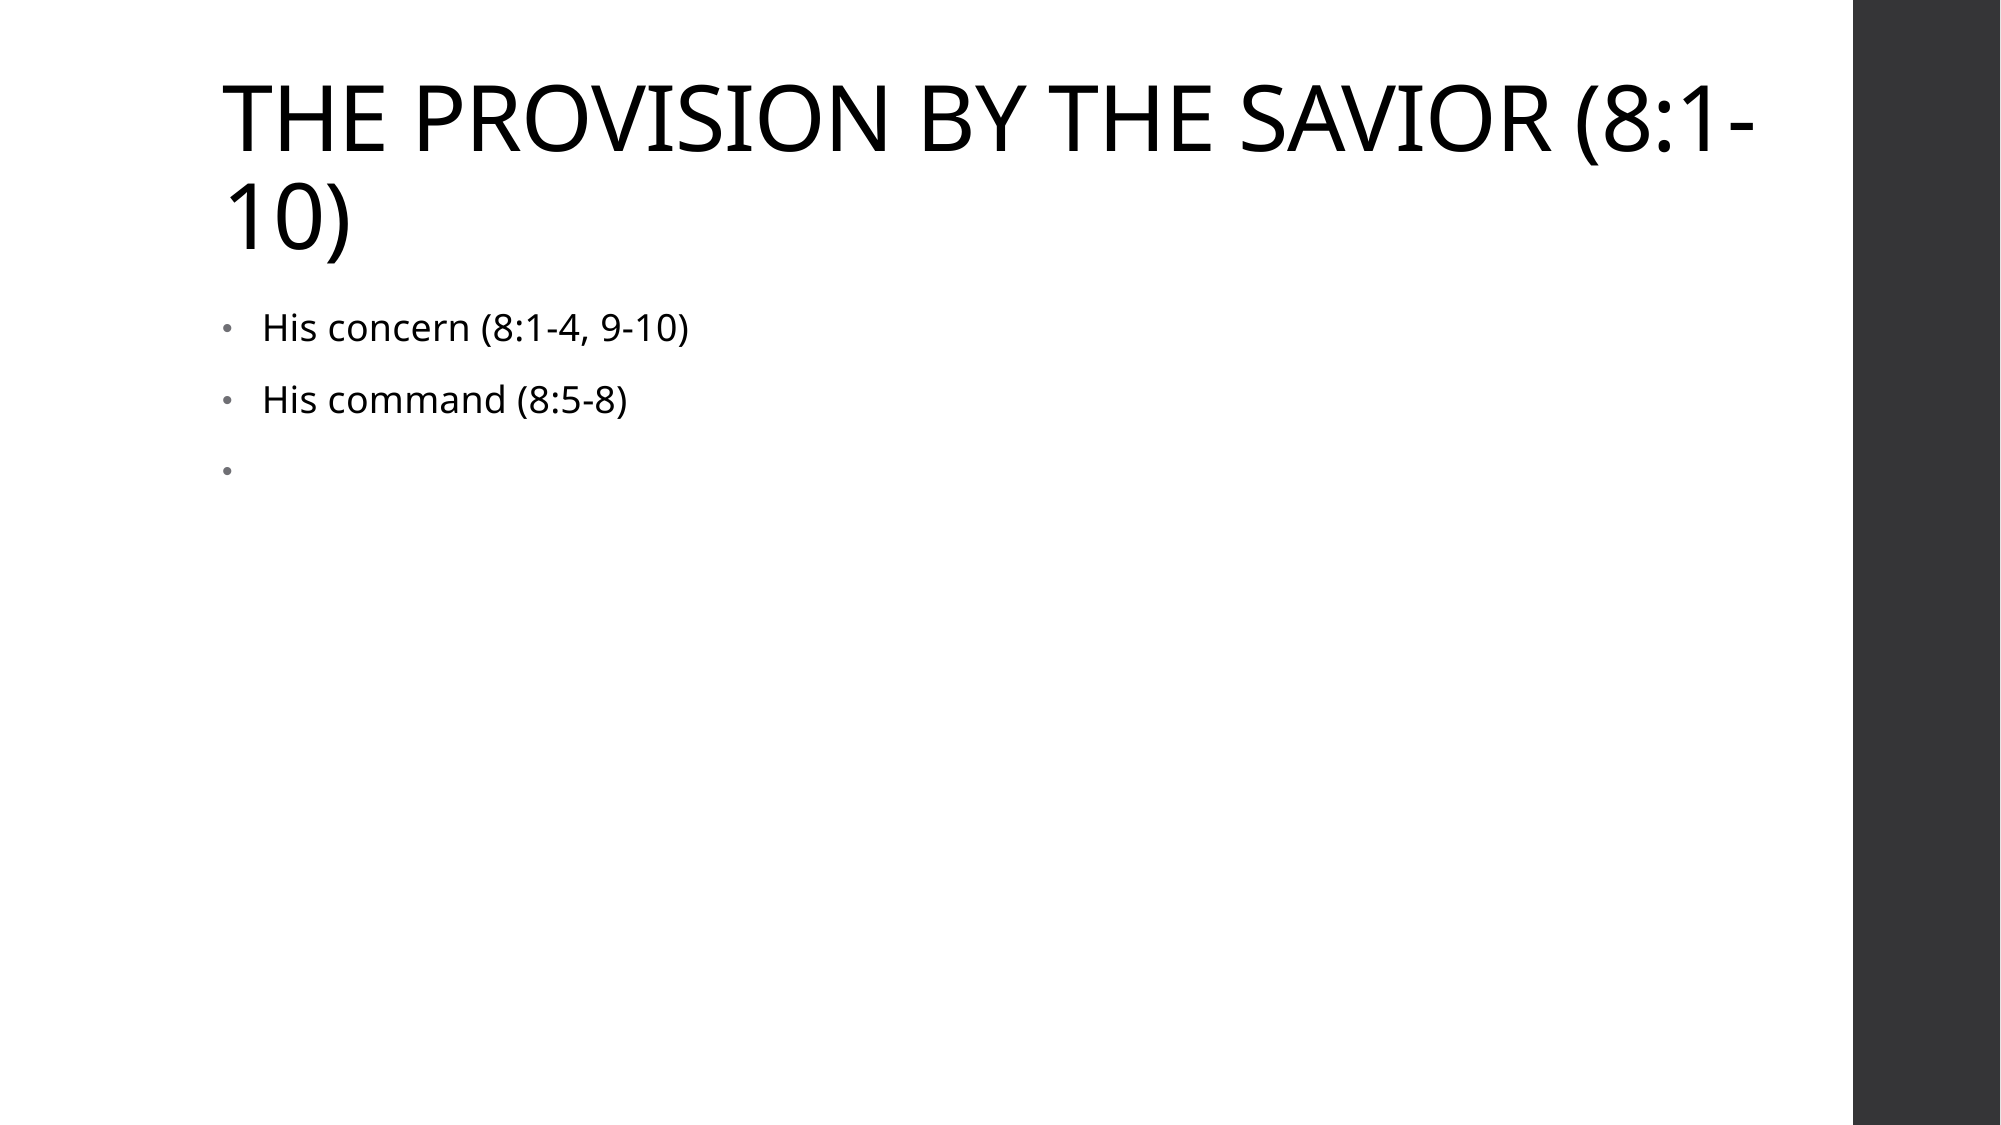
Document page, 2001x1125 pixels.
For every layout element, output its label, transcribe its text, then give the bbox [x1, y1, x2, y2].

title THE PROVISION BY THE SAVIOR (8:1-10) [206, 60, 1797, 278]
list His concern (8:1-4, 9-10) His command (8:5-8) [206, 299, 1617, 1014]
